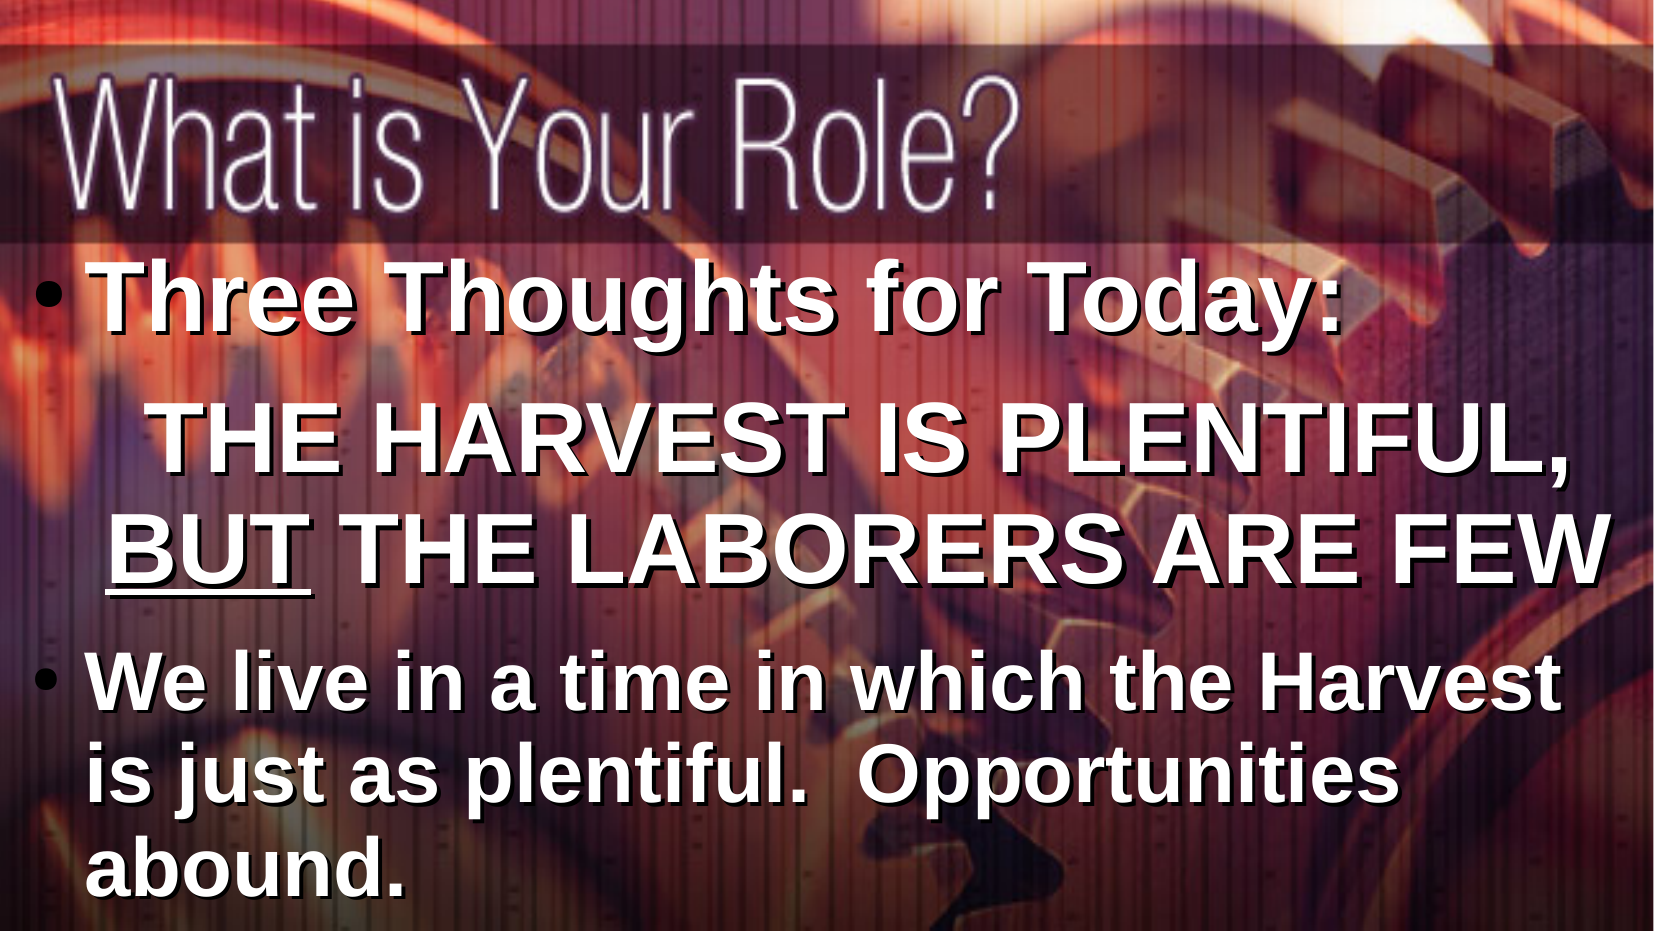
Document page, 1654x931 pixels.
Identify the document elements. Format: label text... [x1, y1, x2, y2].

list Three Thoughts for Today: THE HARVEST IS PLENTIFUL, BUT THE LABORERS ARE FEW We live in a time in which the Harvest is just as plentiful. Opportunities abound. [13, 240, 1634, 916]
picture [0, 0, 1654, 931]
